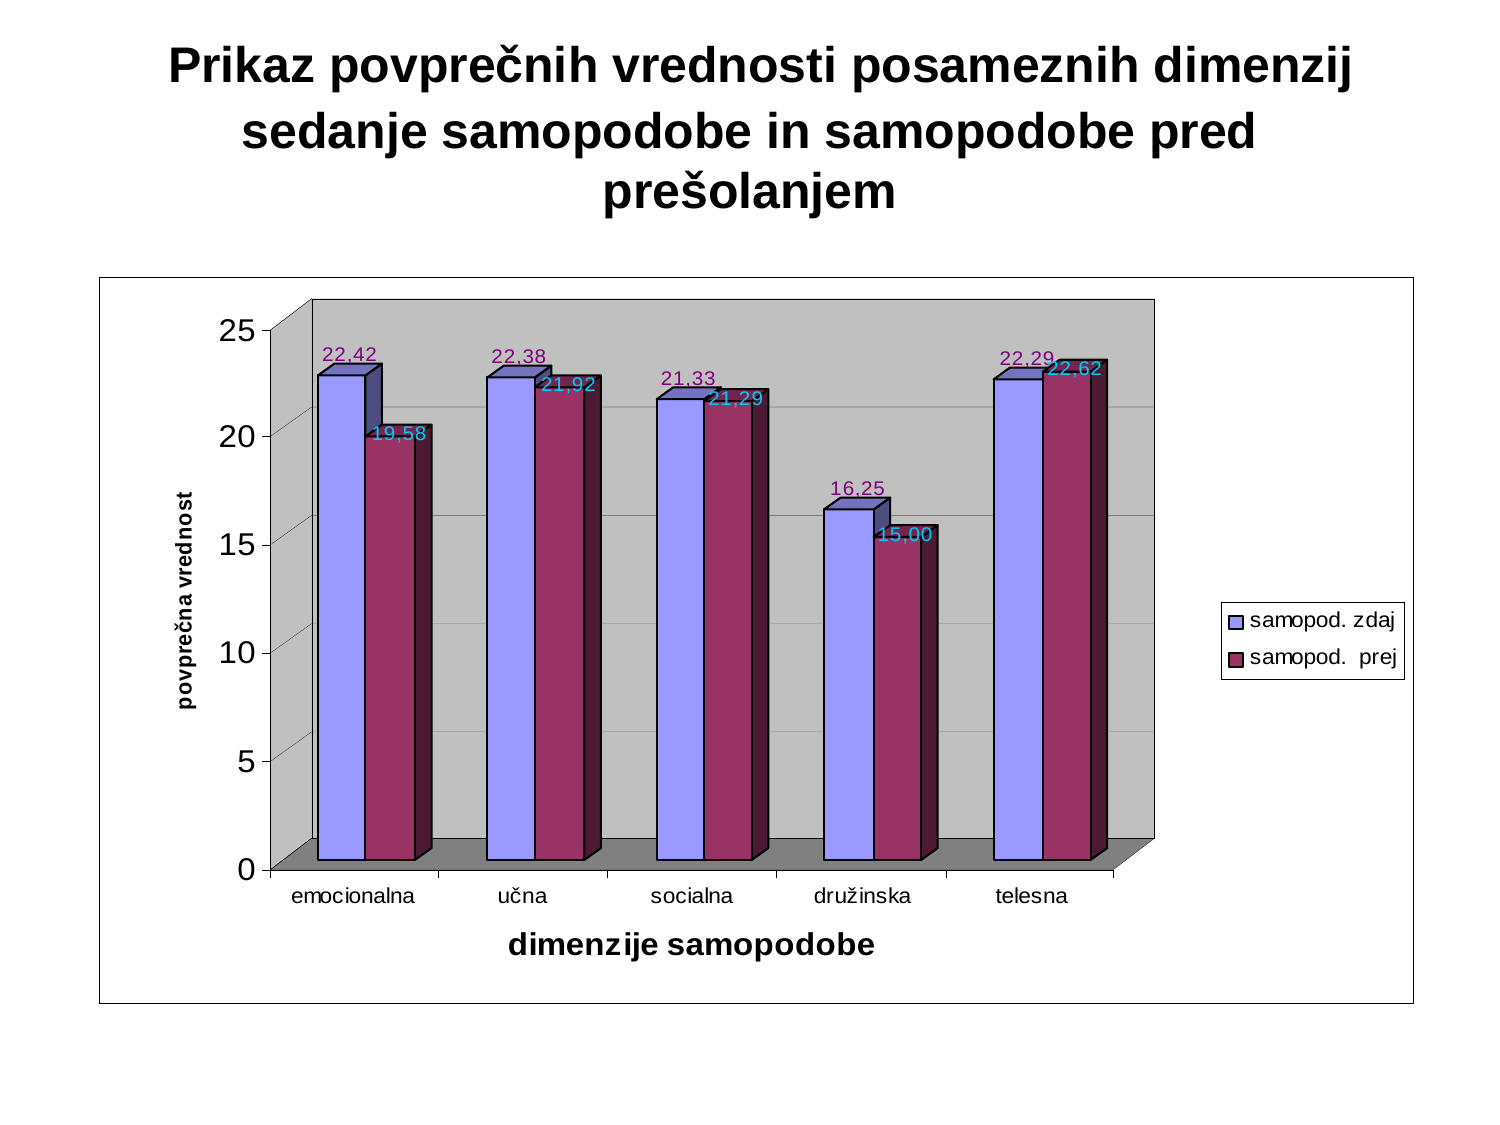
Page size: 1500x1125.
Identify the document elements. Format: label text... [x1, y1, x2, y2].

list [75, 262, 1426, 1006]
title Prikaz povprečnih vrednosti posameznih dimenzij sedanje samopodobe in samopodobe pred prešolanjem [75, 0, 1426, 262]
chart [88, 267, 1424, 1012]
